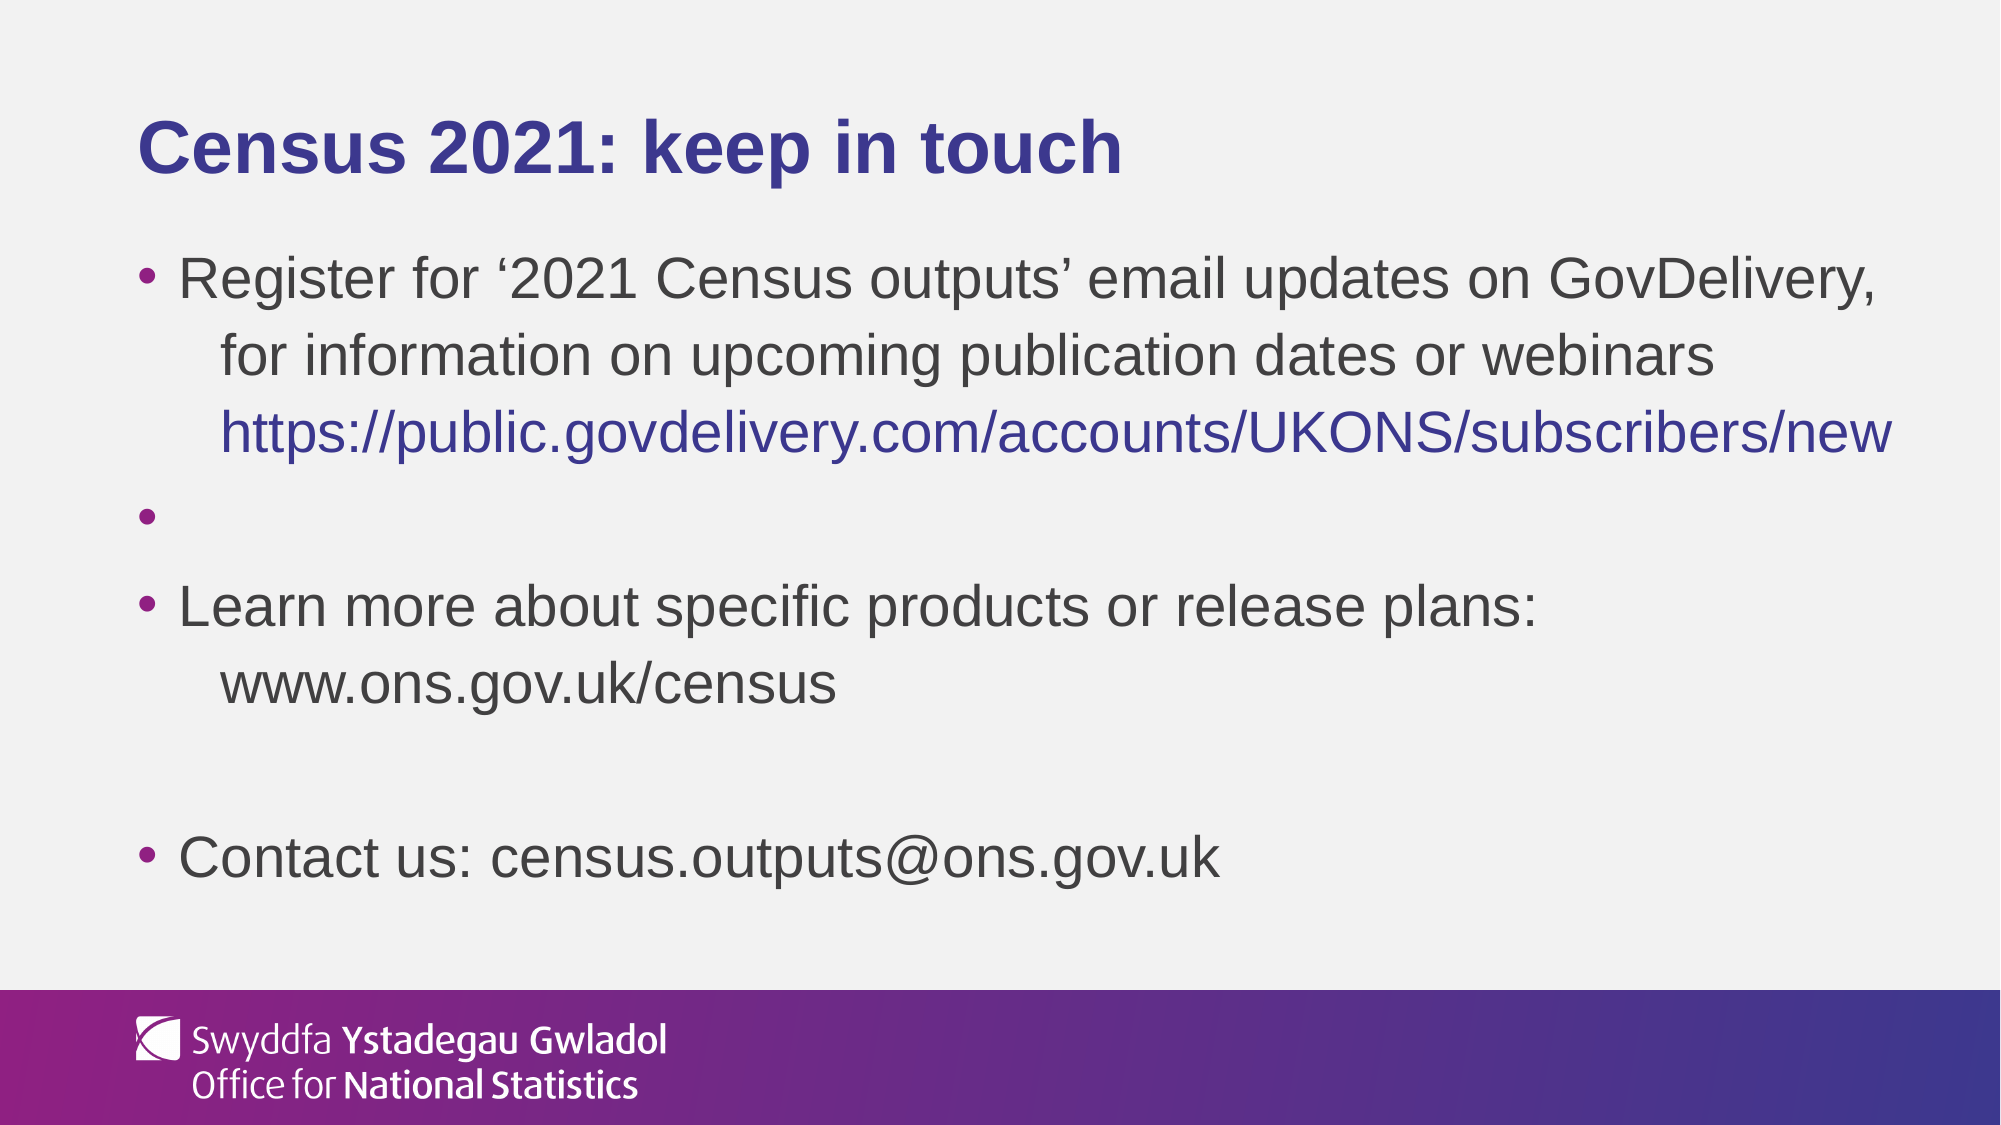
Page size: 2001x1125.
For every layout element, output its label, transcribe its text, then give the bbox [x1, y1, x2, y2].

list Register for ‘2021 Census outputs’ email updates on GovDelivery, ​for information on upcoming publication dates or webinars https://public.govdelivery.com/accounts/UKONS/subscribers/new Learn more about specific products or release plans: www.ons.gov.uk/census Contact us: census.outputs@ons.gov.uk [137, 233, 1975, 892]
title Census 2021: keep in touch [137, 105, 1863, 192]
